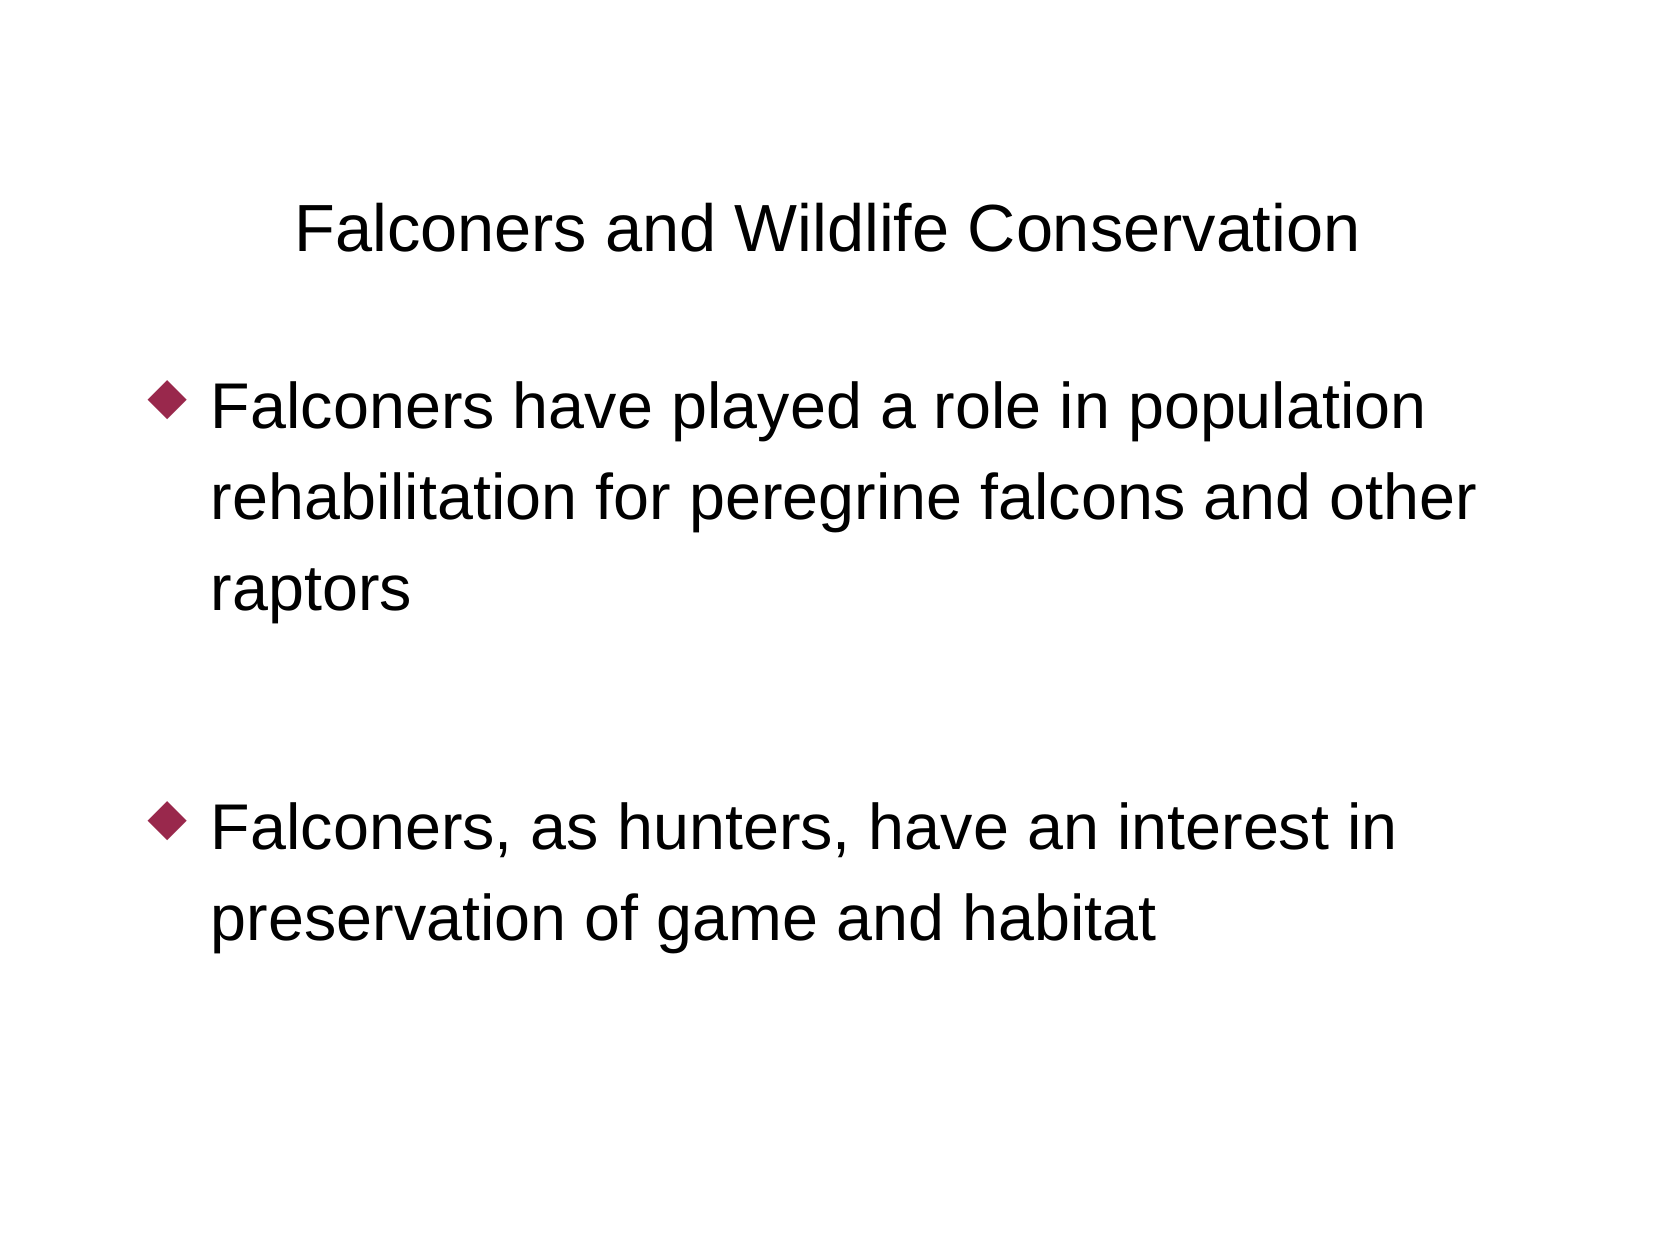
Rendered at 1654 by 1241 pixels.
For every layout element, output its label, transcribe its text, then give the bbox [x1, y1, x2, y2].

list Falconers have played a role in population rehabilitation for peregrine falcons and other raptors Falconers, as hunters, have an interest in preservation of game and habitat [134, 350, 1516, 956]
title Falconers and Wildlife Conservation [121, 167, 1534, 269]
